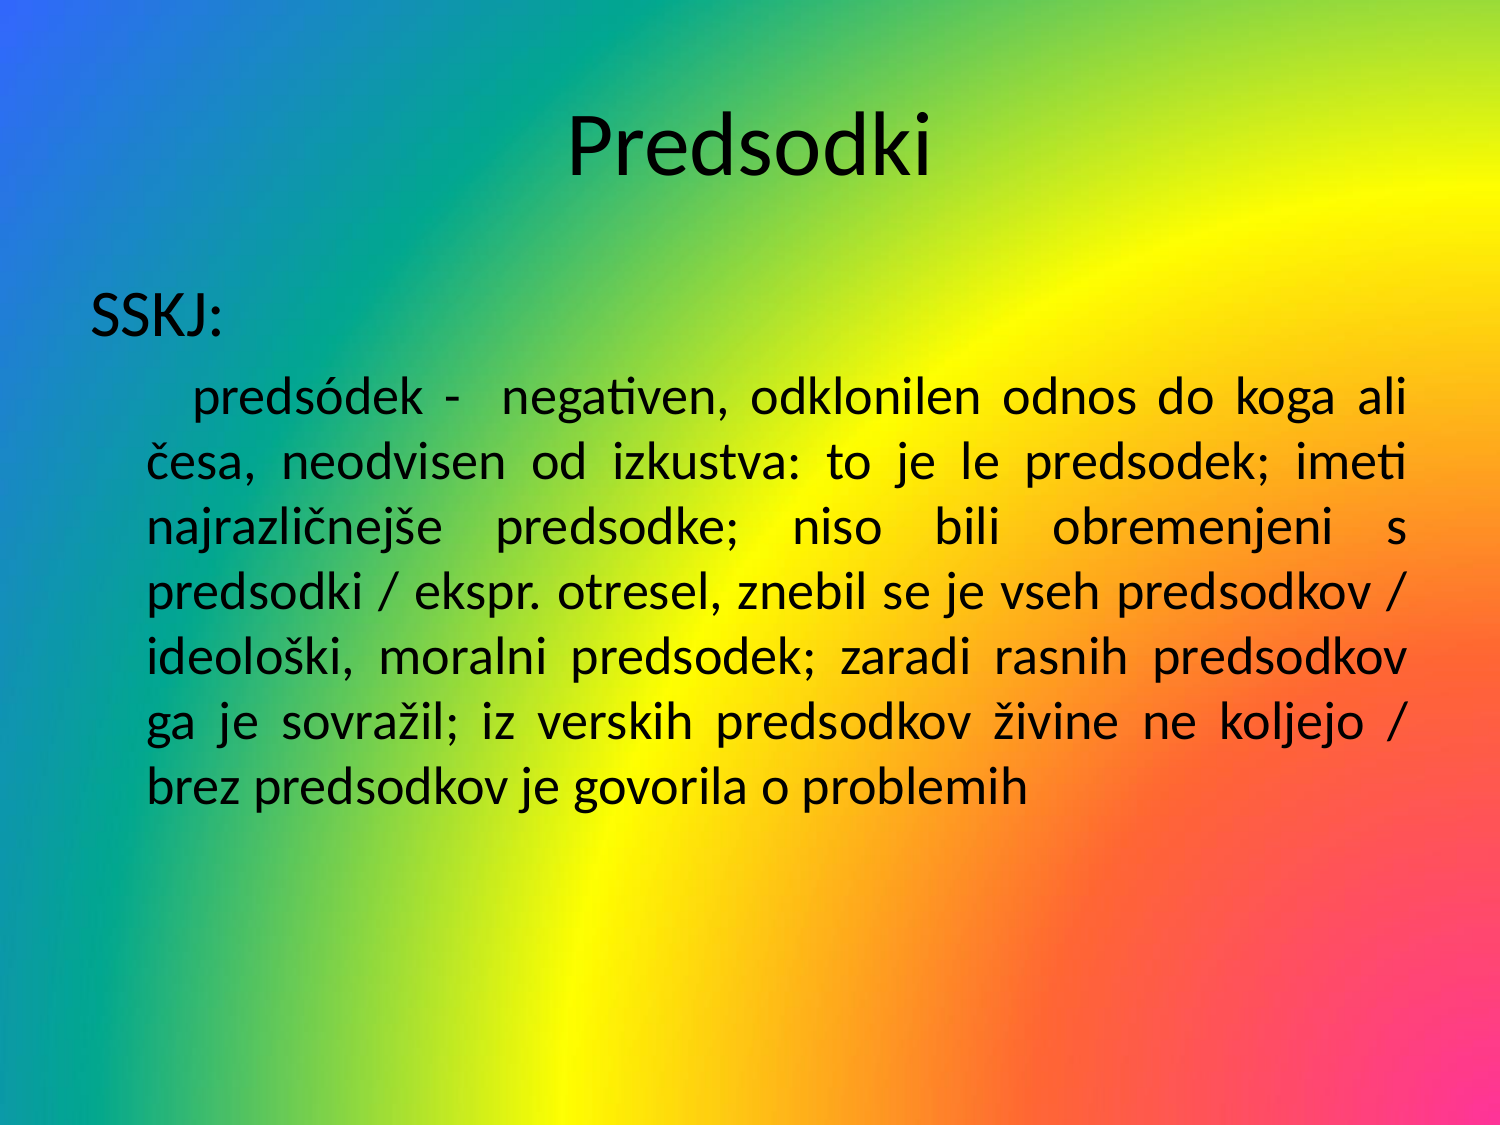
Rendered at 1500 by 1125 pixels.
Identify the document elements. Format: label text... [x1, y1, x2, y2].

title Predsodki [75, 45, 1425, 233]
list SSKJ: predsódek - negativen, odklonilen odnos do koga ali česa, neodvisen od izkustva: to je le predsodek; imeti najrazličnejše predsodke; niso bili obremenjeni s predsodki / ekspr. otresel, znebil se je vseh predsodkov / ideološki, moralni predsodek; zaradi rasnih predsodkov ga je sovražil; iz verskih predsodkov živine ne koljejo / brez predsodkov je govorila o problemih [75, 262, 1425, 1005]
picture [0, 0, 1500, 1125]
